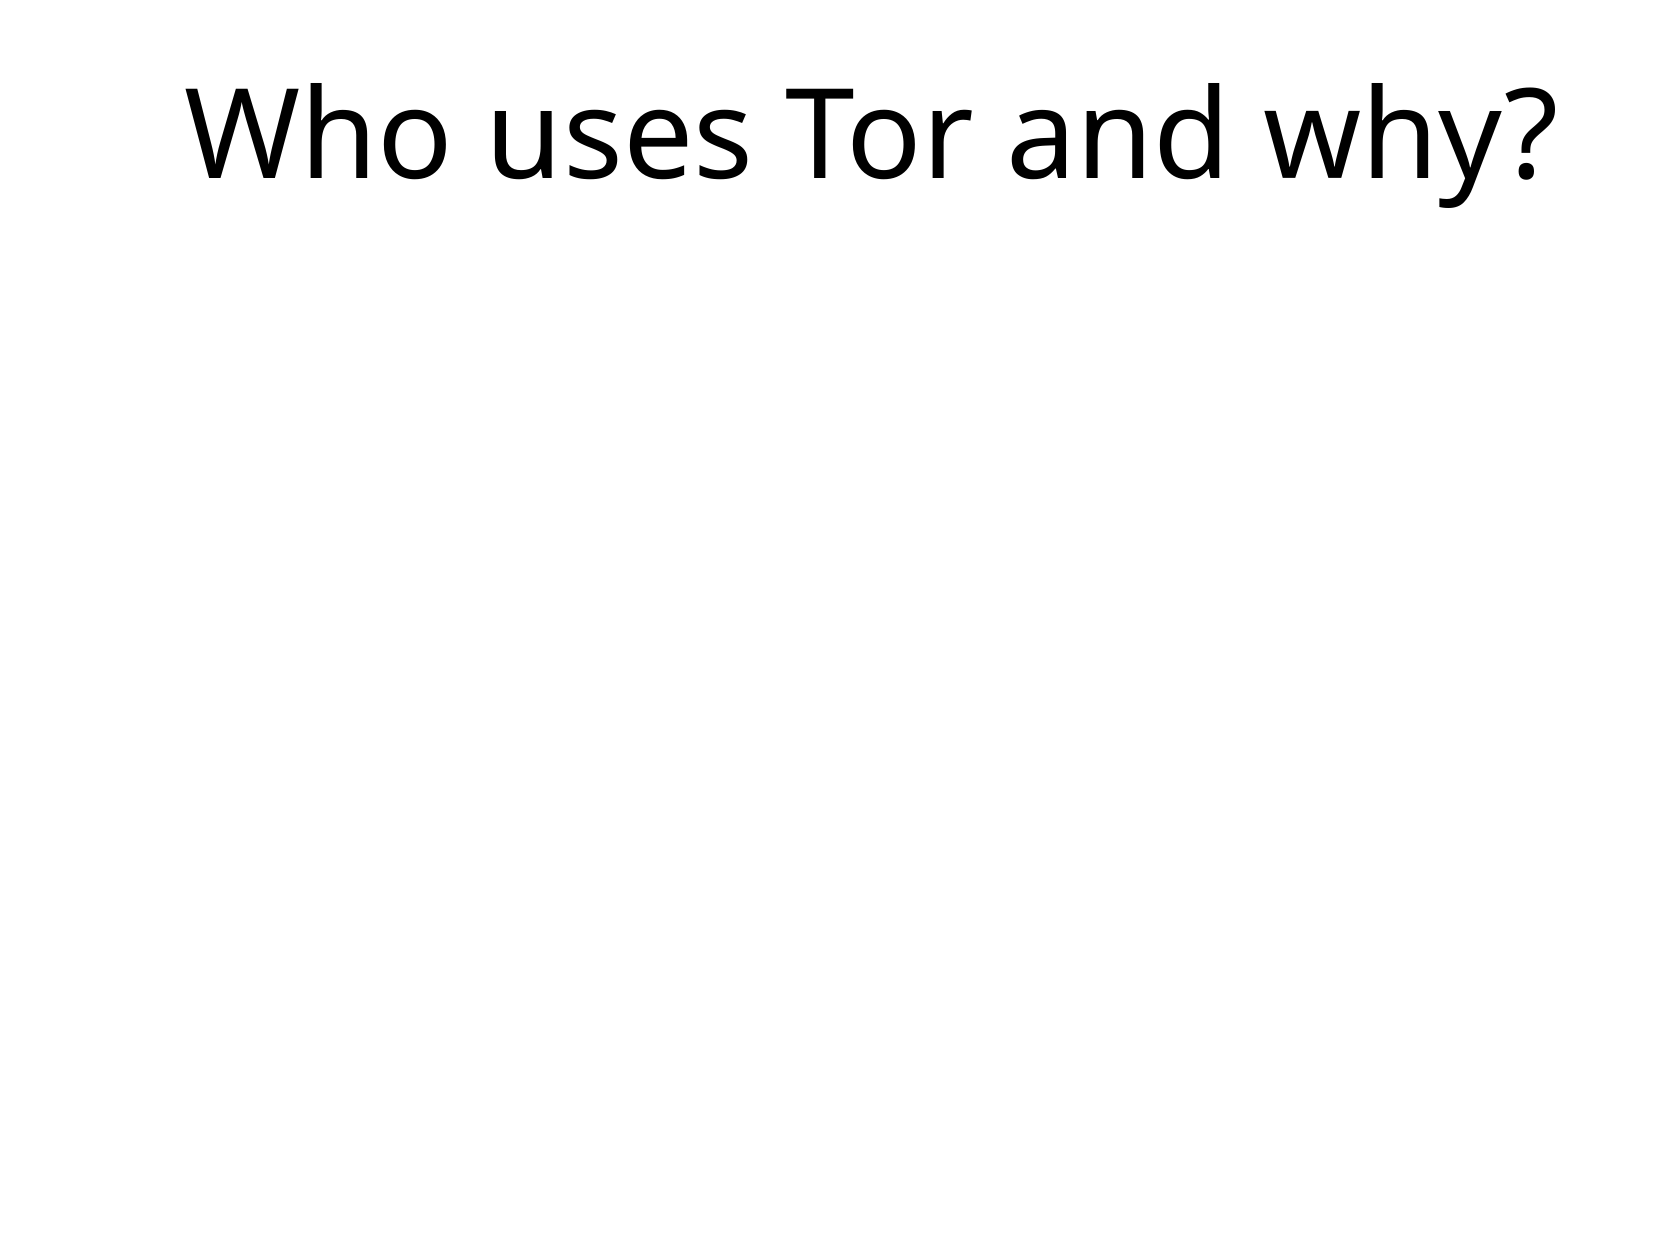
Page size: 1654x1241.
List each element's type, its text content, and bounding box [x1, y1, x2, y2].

text_box Who uses Tor and why? [169, 37, 1498, 195]
